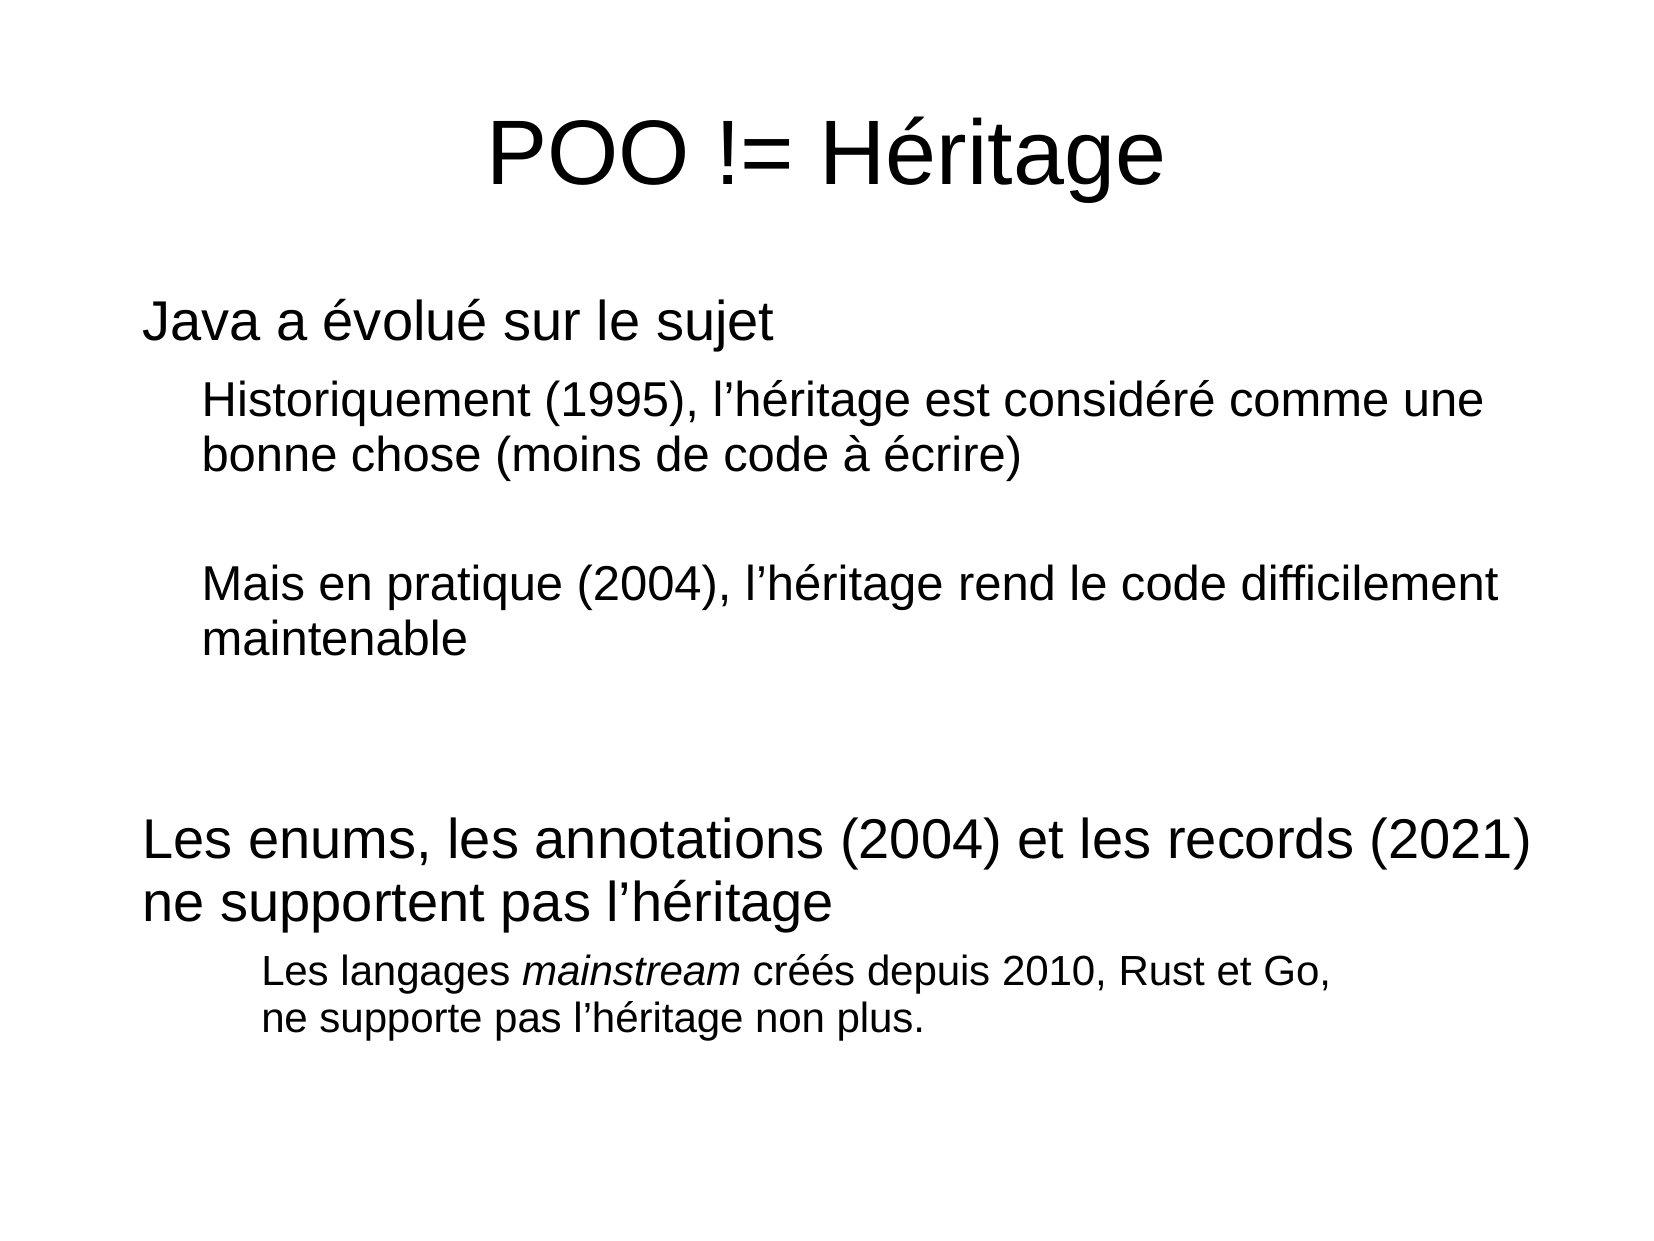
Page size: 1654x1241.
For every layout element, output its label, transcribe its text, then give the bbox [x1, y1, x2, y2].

list Java a évolué sur le sujet Historiquement (1995), l’héritage est considéré comme une bonne chose (moins de code à écrire) Mais en pratique (2004), l’héritage rend le code difficilement maintenable Les enums, les annotations (2004) et les records (2021) ne supportent pas l’héritage Les langages mainstream créés depuis 2010, Rust et Go, ne supporte pas l’héritage non plus. [82, 290, 1571, 1096]
title POO != Héritage [82, 49, 1571, 257]
